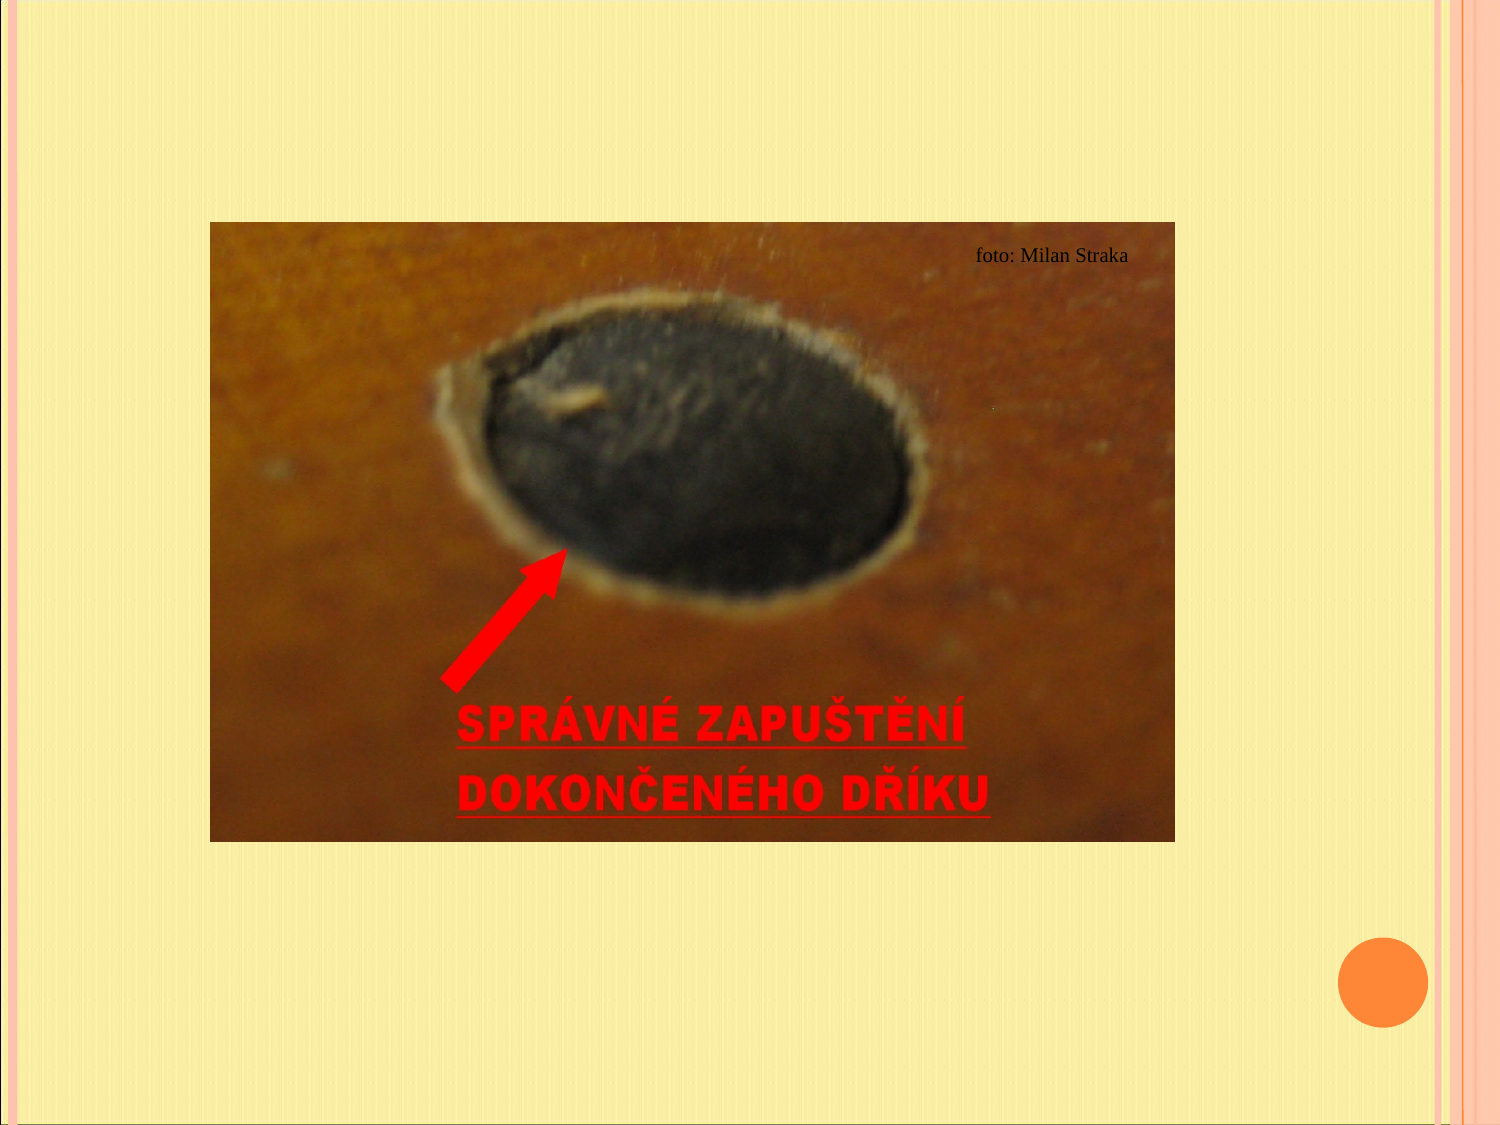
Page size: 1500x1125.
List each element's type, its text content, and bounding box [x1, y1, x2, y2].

picture [0, 0, 8, 1125]
picture [18, 0, 1434, 1125]
text_box foto: Milan Straka [960, 234, 1208, 275]
picture [1441, 0, 1449, 1125]
